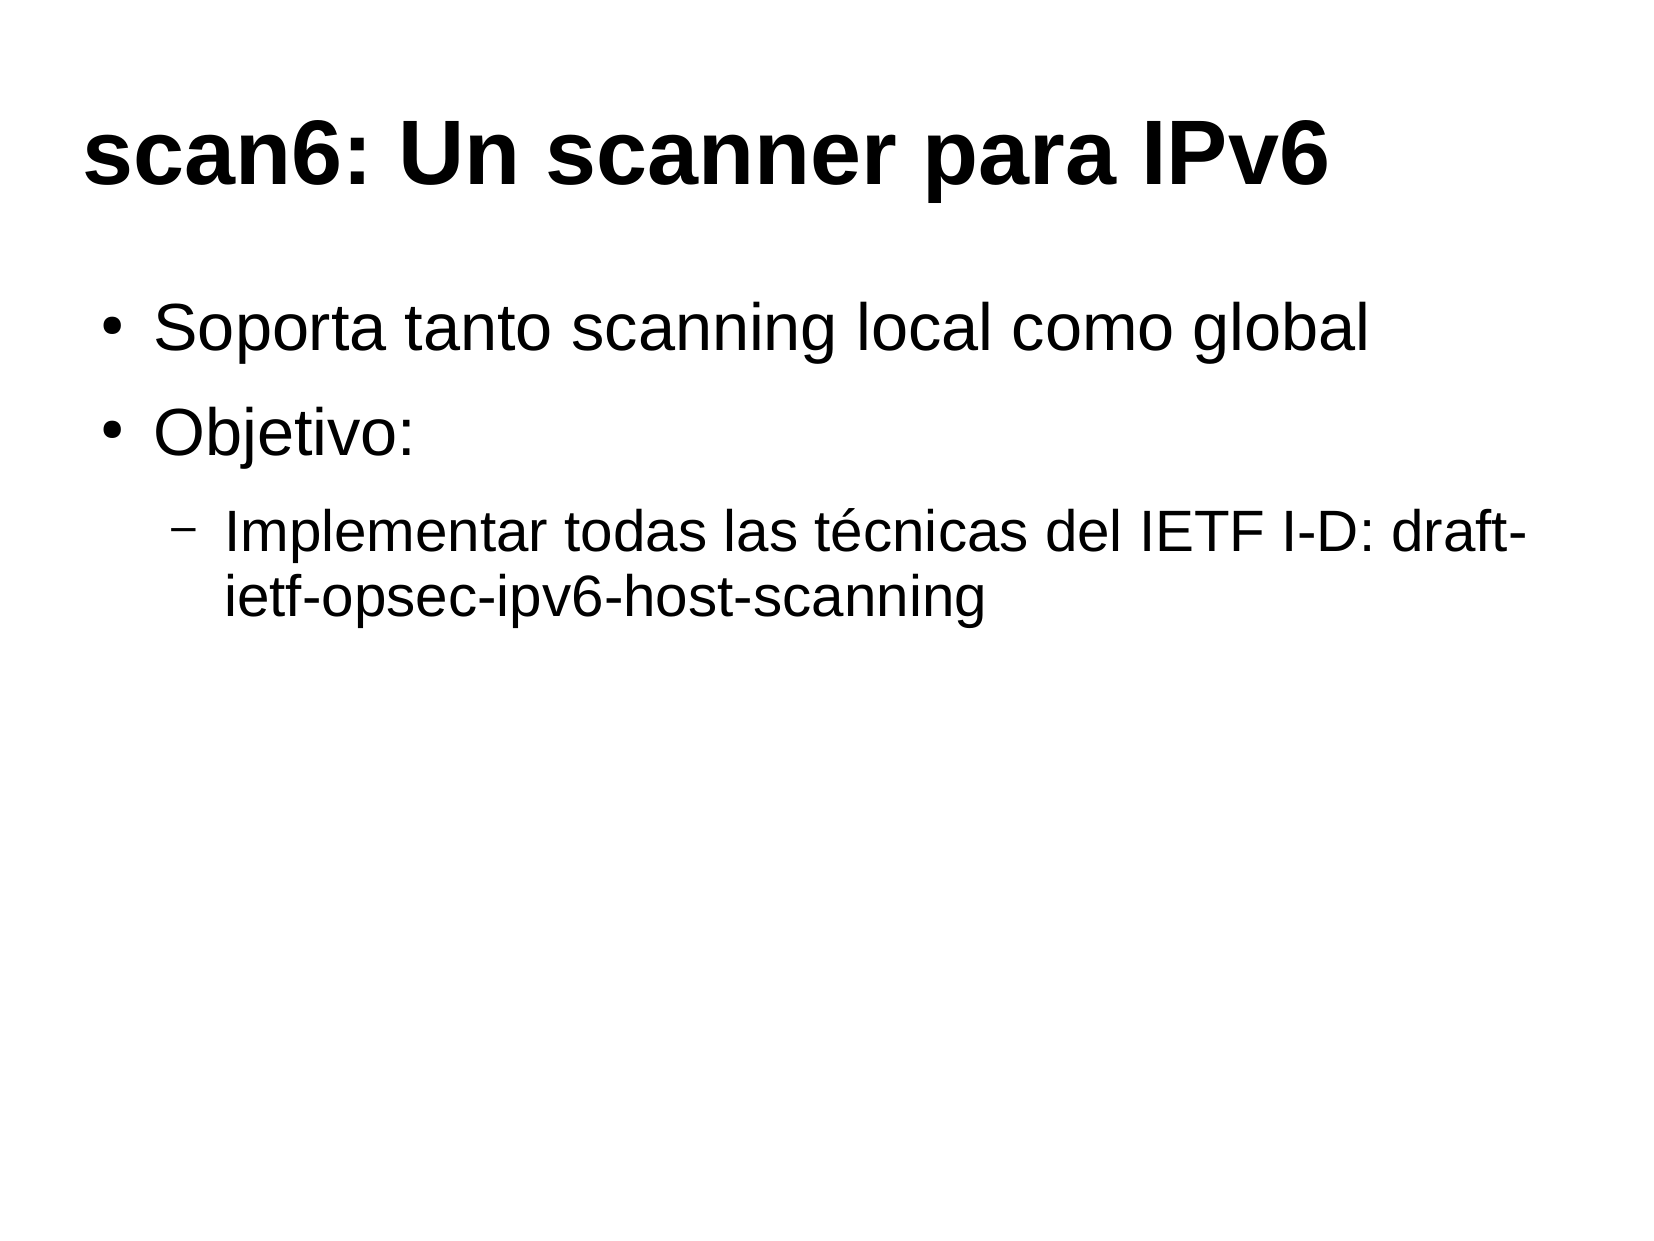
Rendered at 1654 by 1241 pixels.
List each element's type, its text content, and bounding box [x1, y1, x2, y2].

list Soporta tanto scanning local como global Objetivo: Implementar todas las técnicas del IETF I-D: draft-ietf-opsec-ipv6-host-scanning [82, 290, 1538, 1010]
title scan6: Un scanner para IPv6 [82, 49, 1571, 257]
